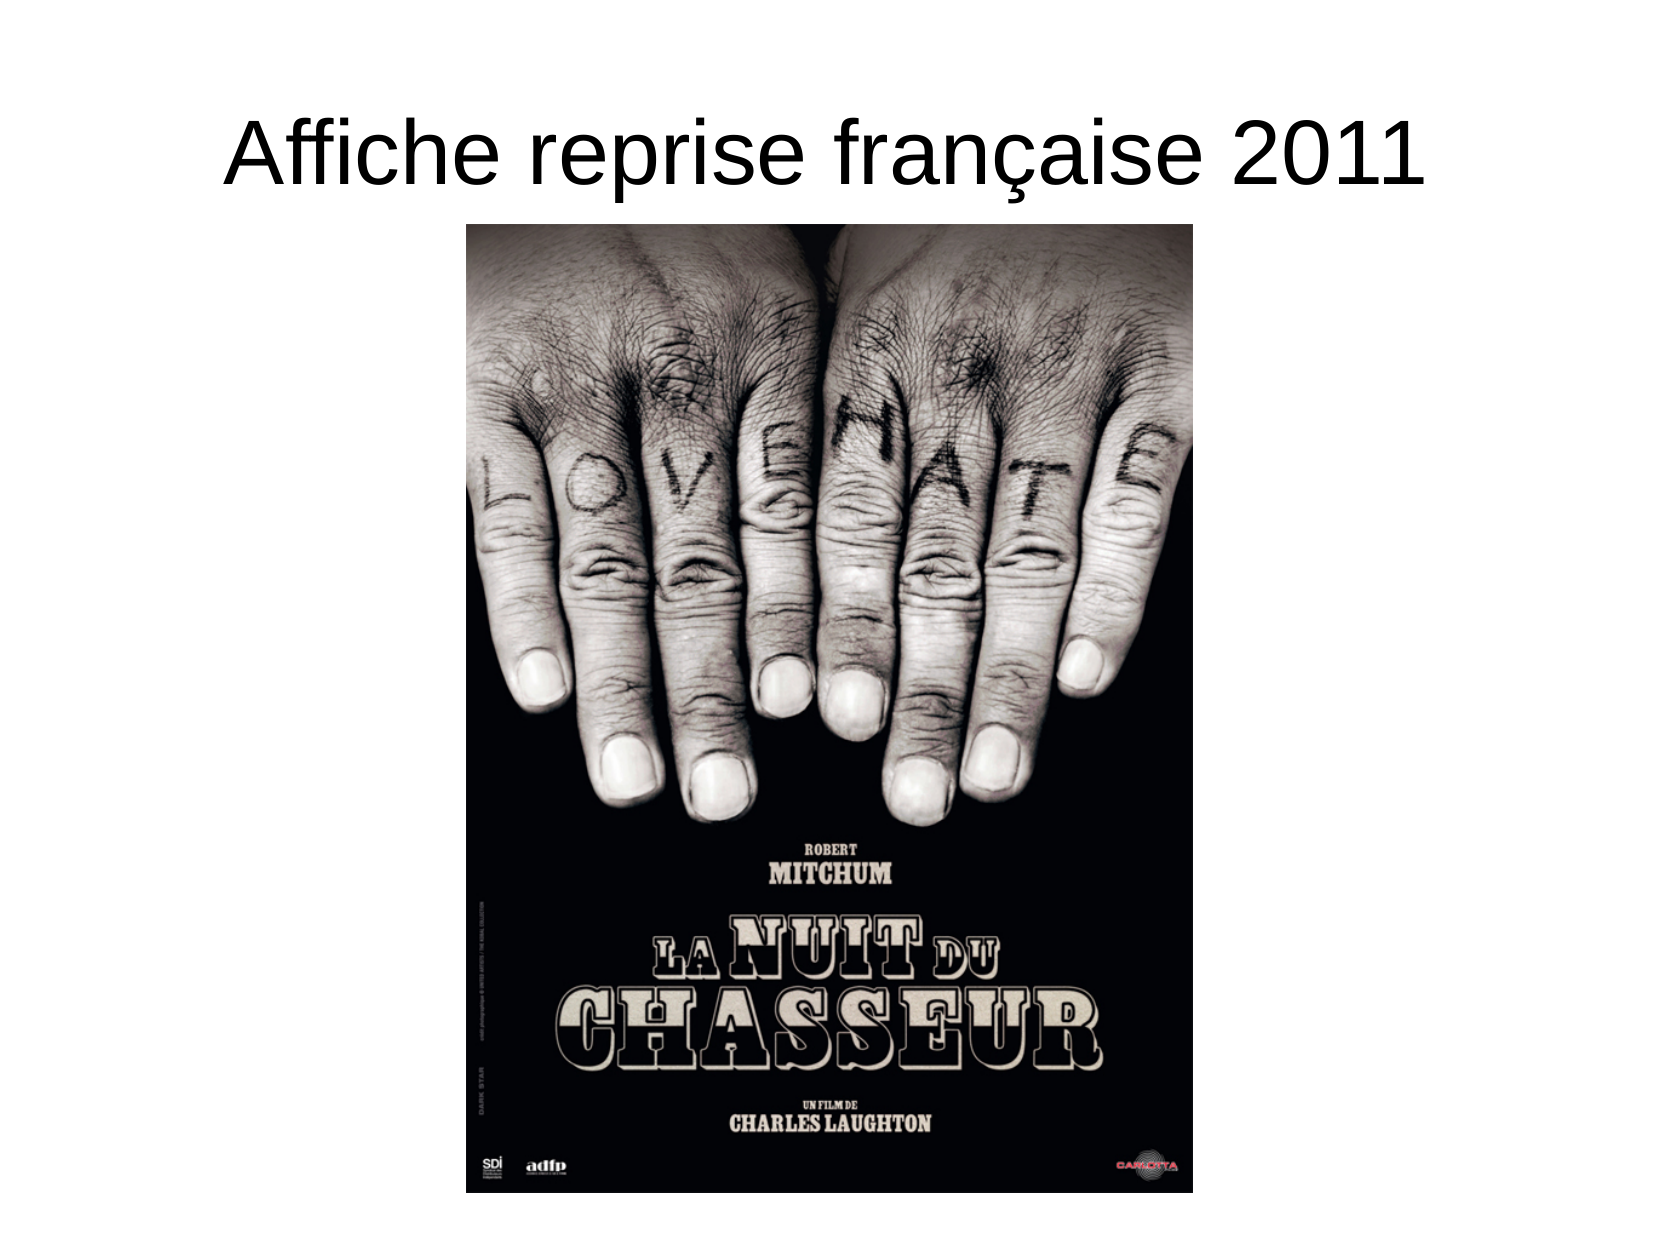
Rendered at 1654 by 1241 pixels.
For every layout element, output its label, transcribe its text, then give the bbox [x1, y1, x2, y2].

picture [466, 224, 1193, 1193]
title Affiche reprise française 2011 [82, 49, 1571, 257]
